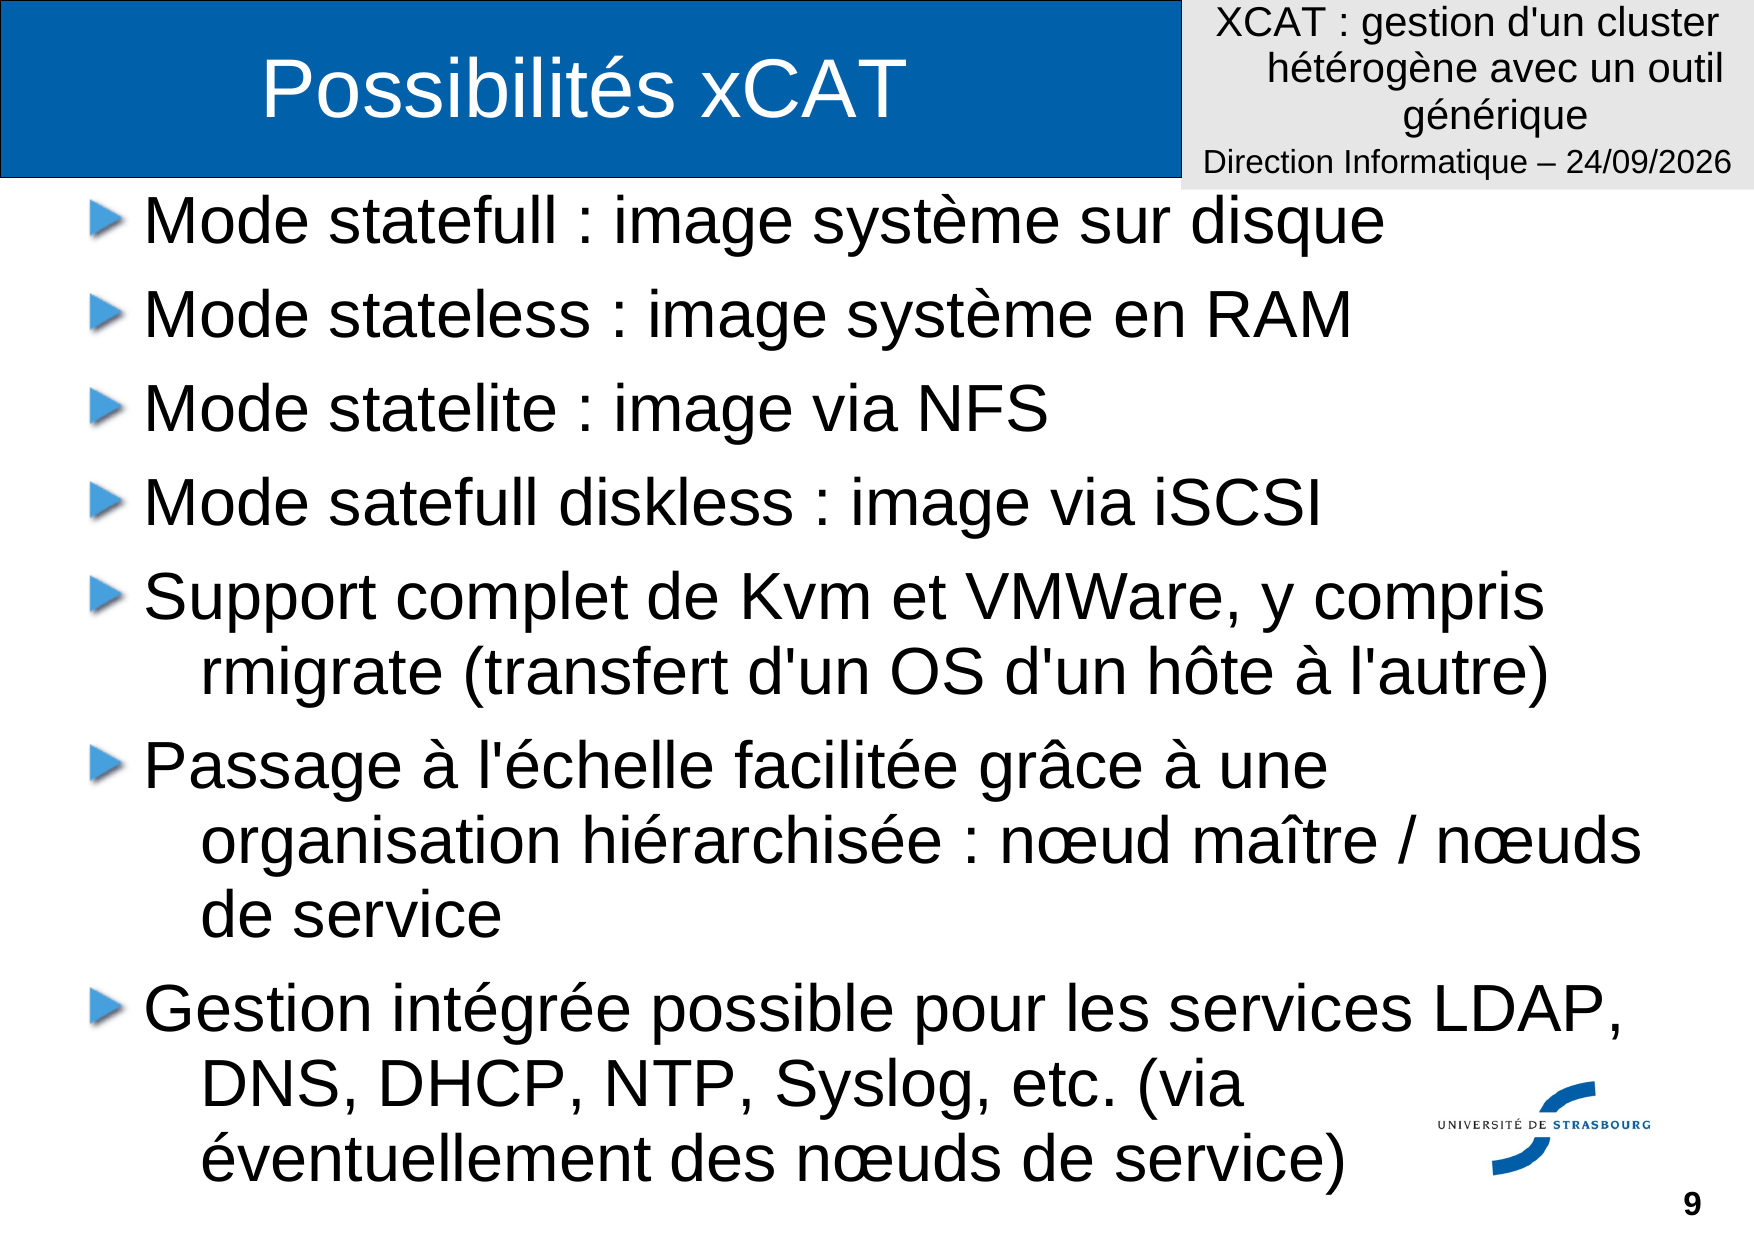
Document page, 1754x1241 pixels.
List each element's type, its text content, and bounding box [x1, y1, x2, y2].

list Mode statefull : image système sur disque Mode stateless : image système en RAM Mode statelite : image via NFS Mode satefull diskless : image via iSCSI Support complet de Kvm et VMWare, y compris rmigrate (transfert d'un OS d'un hôte à l'autre) Passage à l'échelle facilitée grâce à une organisation hiérarchisée : nœud maître / nœuds de service Gestion intégrée possible pour les services LDAP, DNS, DHCP, NTP, Syslog, etc. (via éventuellement des nœuds de service) [87, 183, 1666, 1196]
title Possibilités xCAT [0, 0, 1169, 178]
picture [1381, 1033, 1707, 1223]
